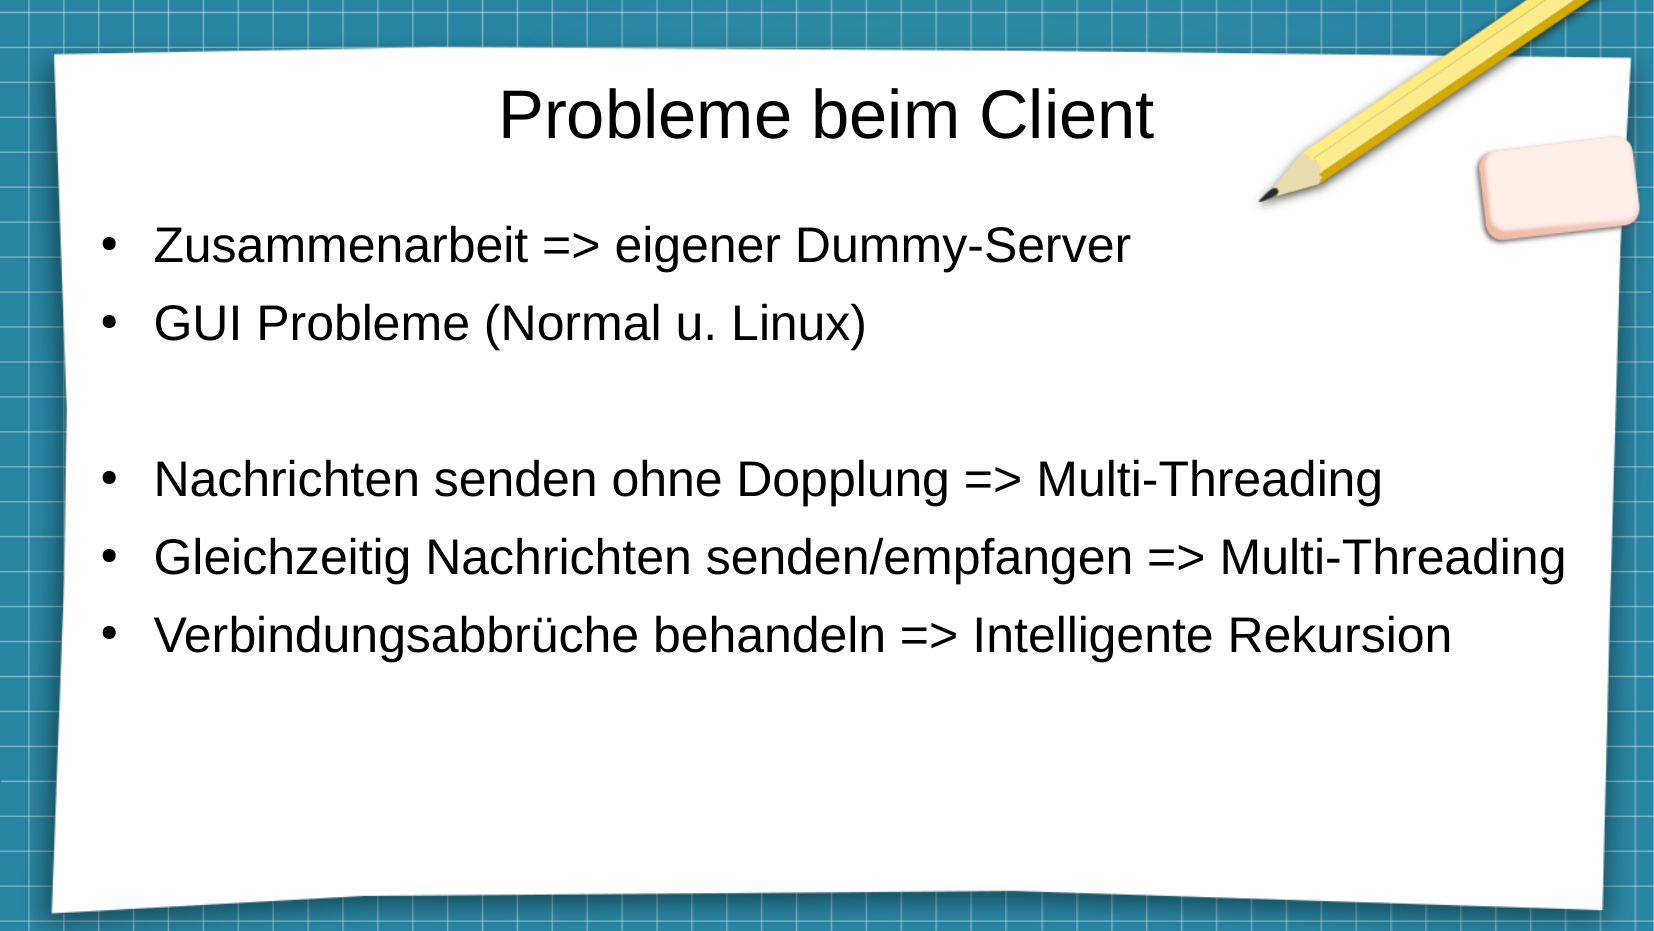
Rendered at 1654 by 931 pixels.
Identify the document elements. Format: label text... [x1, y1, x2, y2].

title Probleme beim Client [82, 37, 1571, 193]
list Zusammenarbeit => eigener Dummy-Server GUI Probleme (Normal u. Linux) Nachrichten senden ohne Dopplung => Multi-Threading Gleichzeitig Nachrichten senden/empfangen => Multi-Threading Verbindungsabbrüche behandeln => Intelligente Rekursion [82, 217, 1571, 758]
picture [0, 0, 1654, 931]
